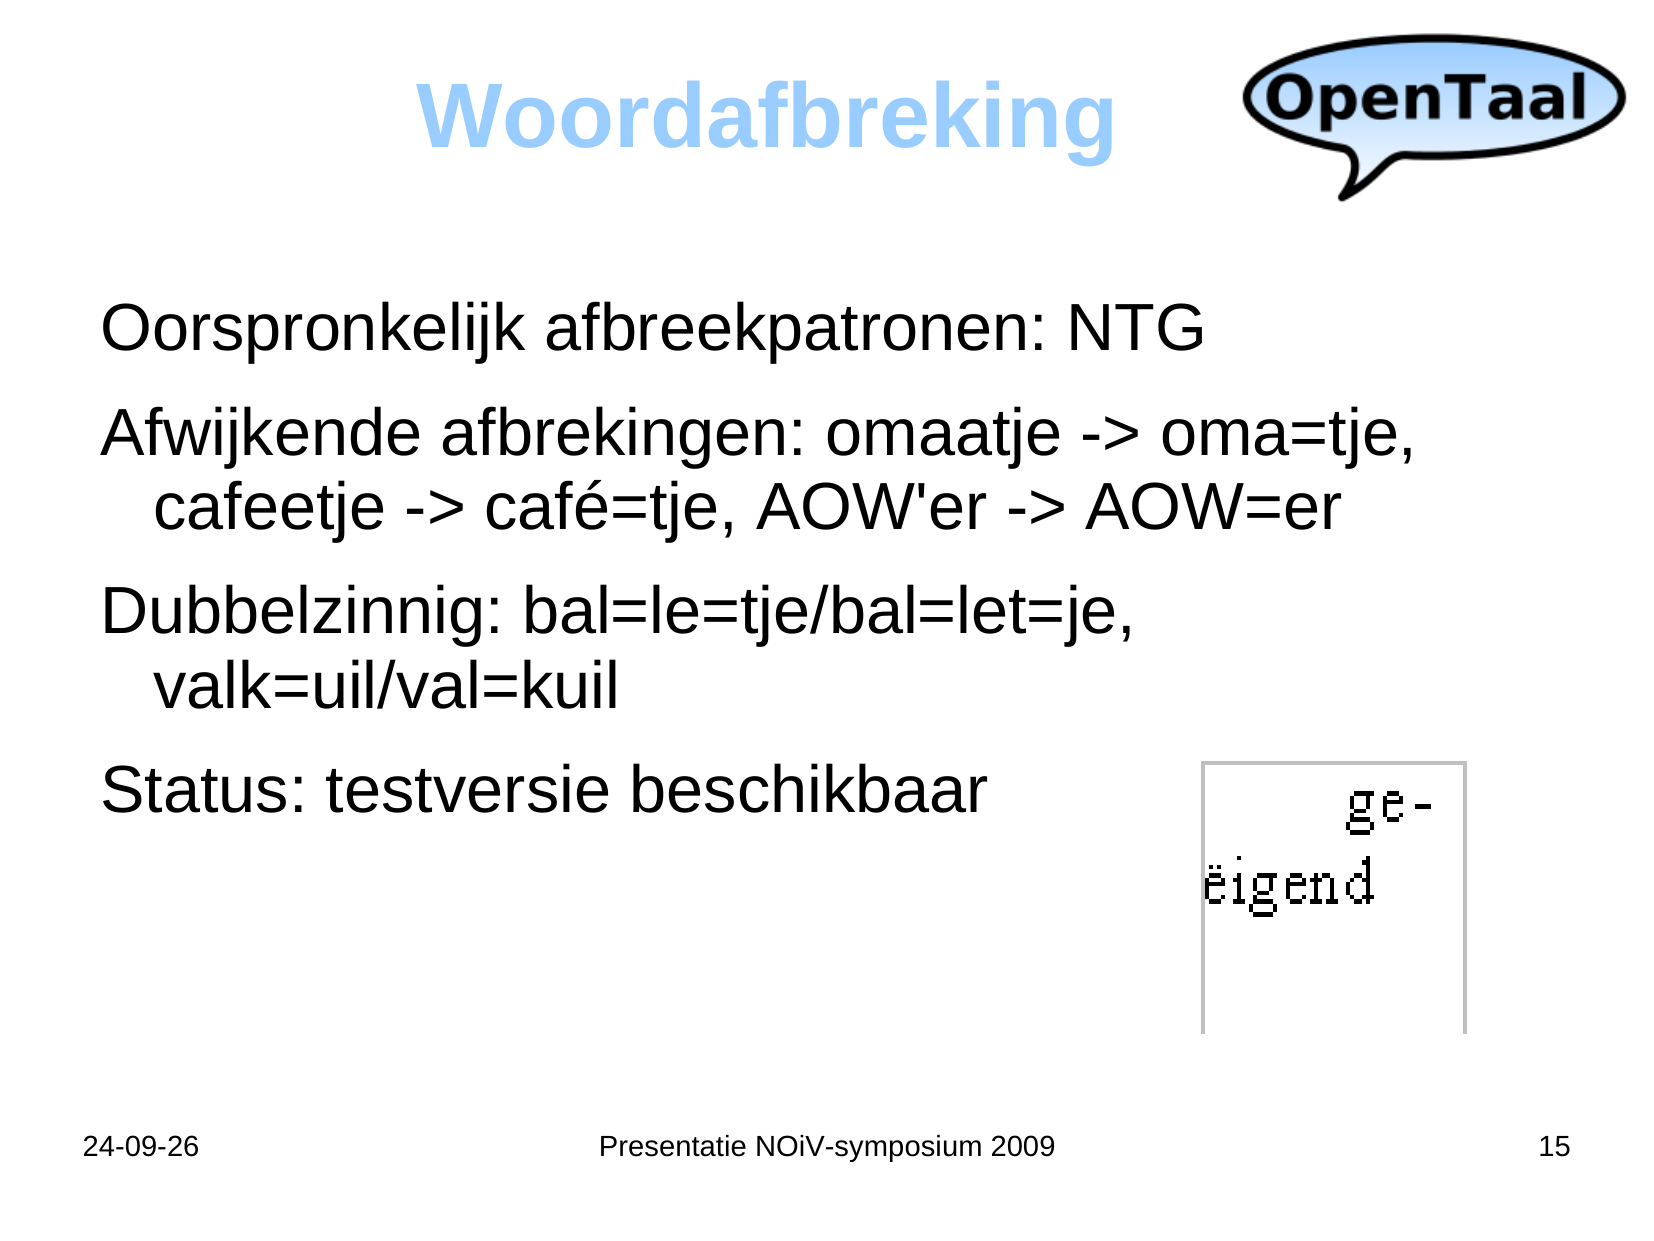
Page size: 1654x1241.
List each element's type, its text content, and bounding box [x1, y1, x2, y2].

picture [1092, 649, 1565, 1034]
list Oorspronkelijk afbreekpatronen: NTG Afwijkende afbrekingen: omaatje -> oma=tje, cafeetje -> café=tje, AOW'er -> AOW=er Dubbelzinnig: bal=le=tje/bal=let=je, valk=uil/val=kuil Status: testversie beschikbaar [82, 290, 1571, 1094]
title Woordafbreking [23, 11, 1512, 219]
picture [1512, 29, 1631, 206]
